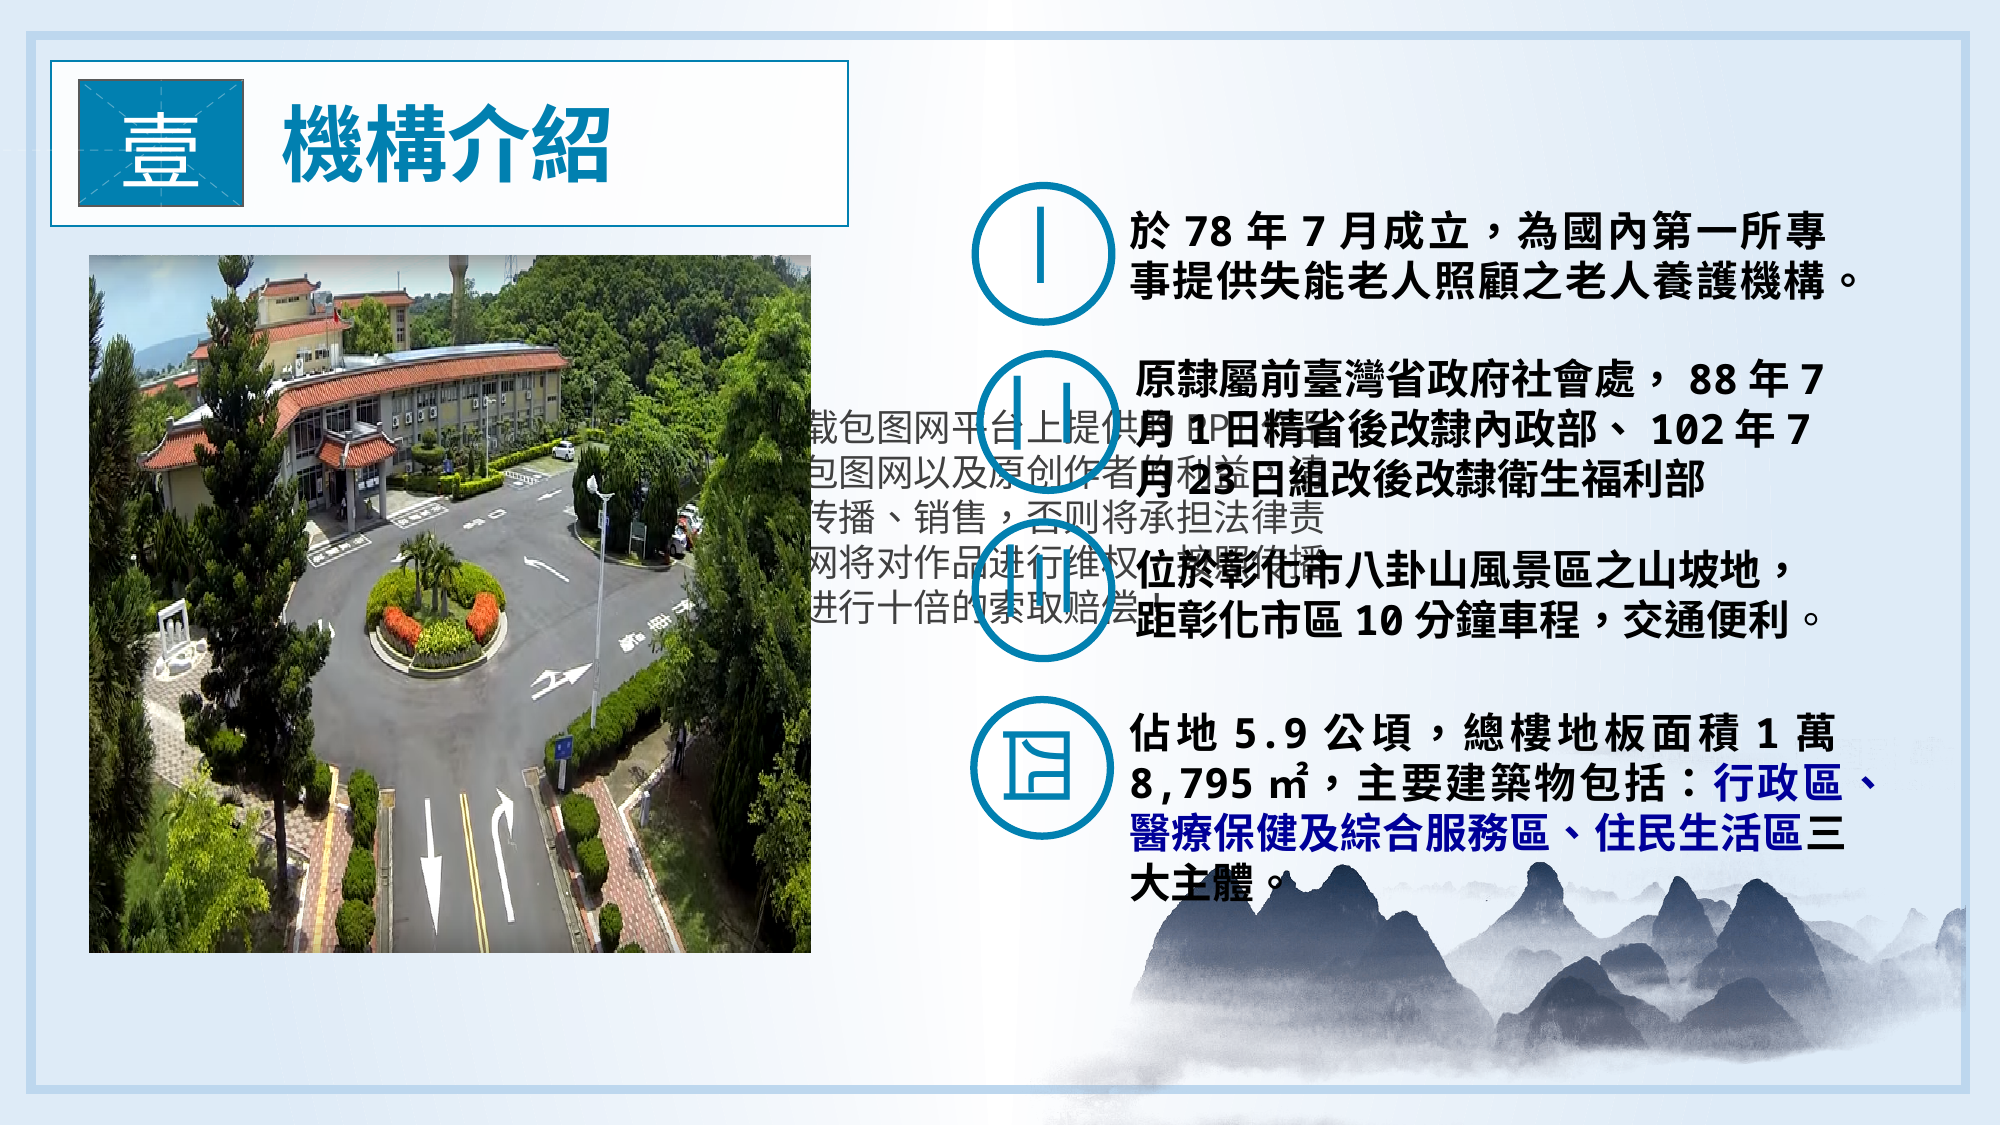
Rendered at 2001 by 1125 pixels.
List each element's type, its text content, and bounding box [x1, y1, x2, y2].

text_box 機構介紹 [266, 84, 845, 200]
text_box 佔地5.9公頃，總樓地板面積1萬8,795㎡，主要建築物包括：行政區、醫療保健及綜合服務區、住民生活區三大主體。 [1114, 698, 1862, 914]
text_box 四 [979, 721, 1111, 829]
text_box 原隸屬前臺灣省政府社會處，88年7月1日精省後改隸內政部、102年7月23日組改後改隸衛生福利部 [1120, 345, 1849, 536]
text_box 二 [984, 369, 1116, 476]
text_box 三 [979, 537, 1112, 645]
text_box 一 [979, 201, 1112, 308]
picture [89, 255, 811, 953]
picture [948, 725, 1966, 1125]
text_box 壹 [104, 92, 218, 207]
text_box 位於彰化市八卦山風景區之山坡地，距彰化市區10分鐘車程，交通便利。 [1120, 536, 1849, 652]
text_box [51, 60, 849, 226]
text_box 於78年7月成立，為國內第一所專事提供失能老人照顧之老人養護機構。 [1114, 197, 1842, 313]
